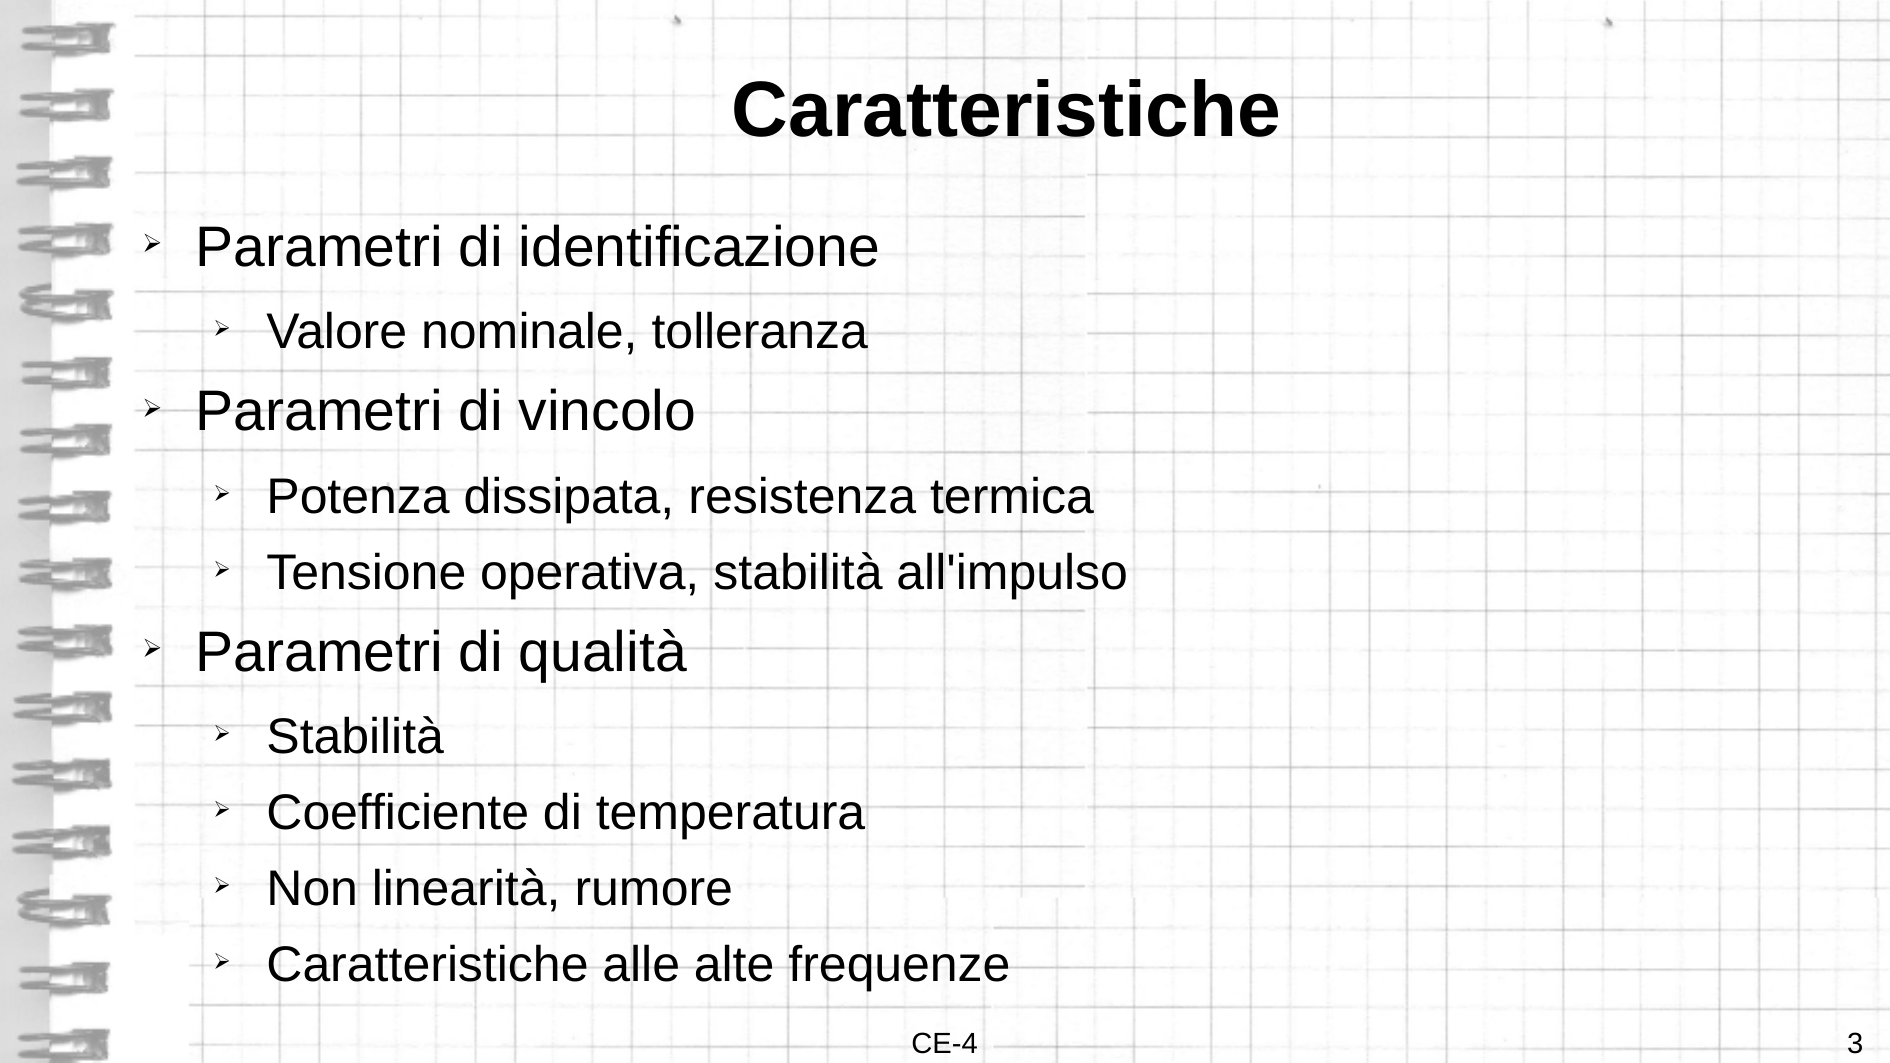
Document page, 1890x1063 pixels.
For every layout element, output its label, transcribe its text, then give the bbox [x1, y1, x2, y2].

title Caratteristiche [124, 20, 1890, 198]
list Parametri di identificazione Valore nominale, tolleranza Parametri di vincolo Potenza dissipata, resistenza termica Tensione operativa, stabilità all'impulso Parametri di qualità Stabilità Coefficiente di temperatura Non linearità, rumore Caratteristiche alle alte frequenze [124, 214, 1890, 993]
picture [0, 0, 1890, 1063]
